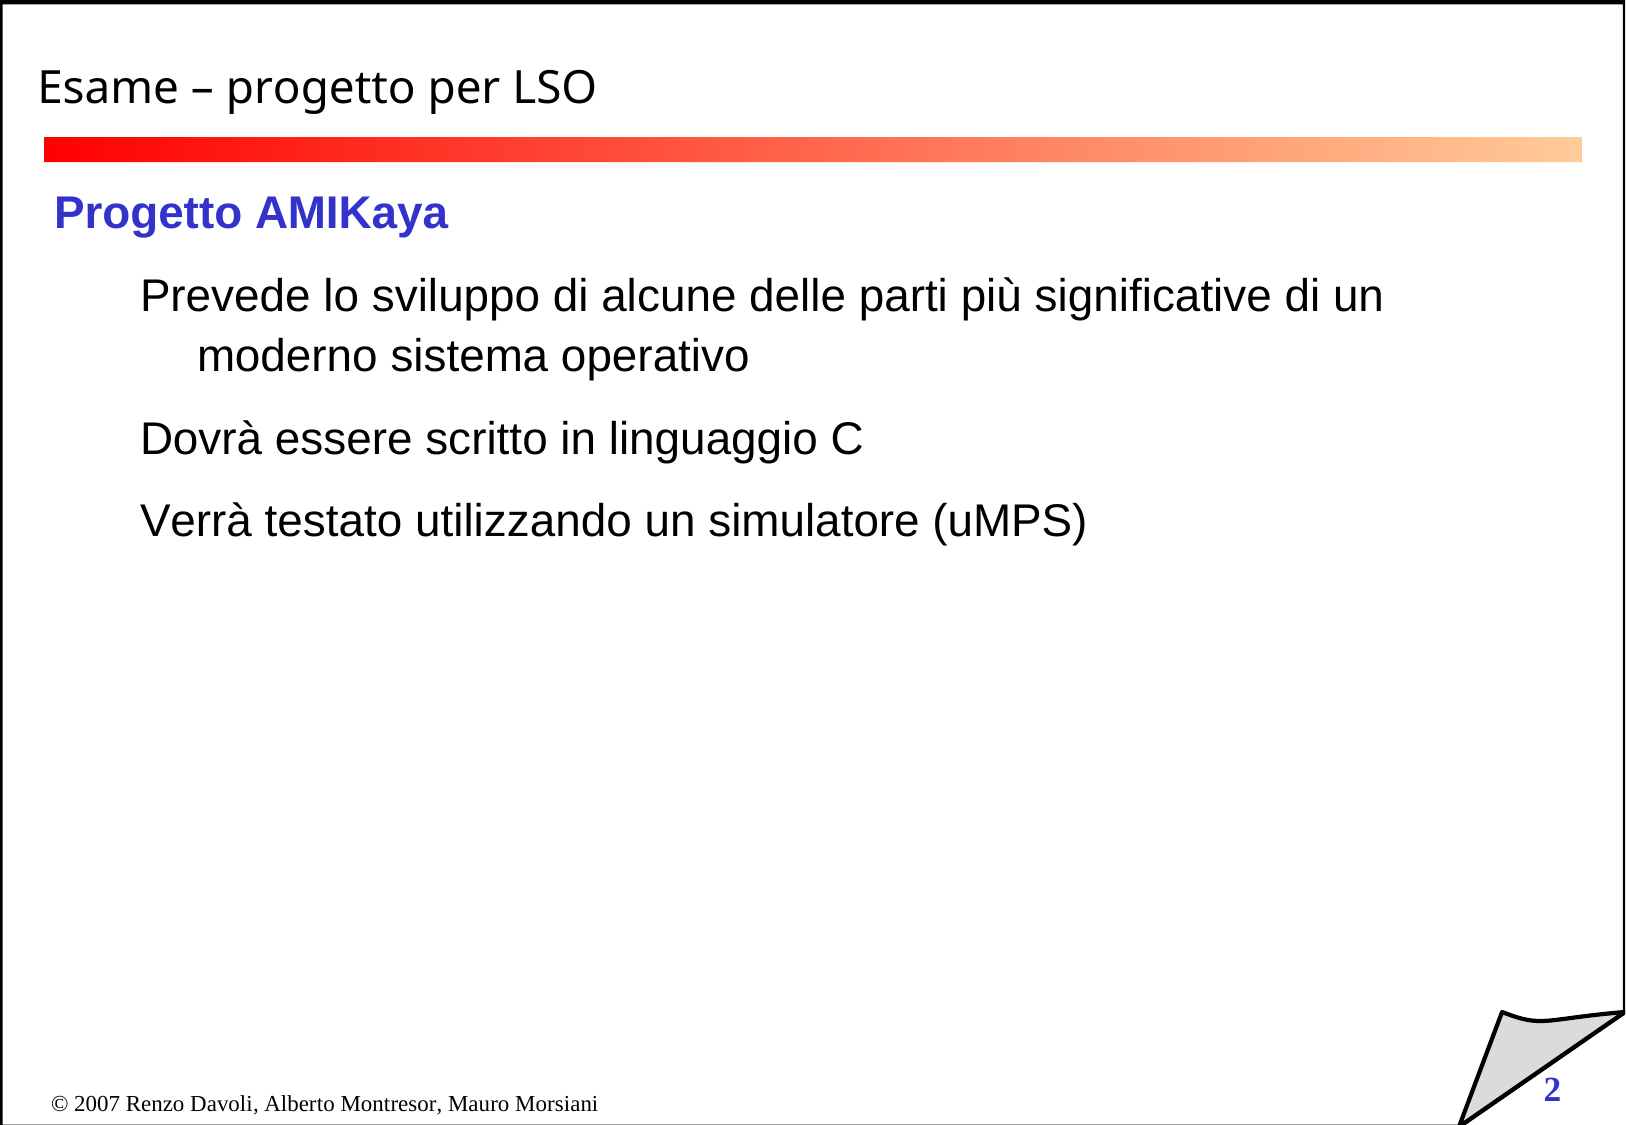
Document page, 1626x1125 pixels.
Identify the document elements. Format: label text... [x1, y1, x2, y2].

list Progetto AMIKaya Prevede lo sviluppo di alcune delle parti più significative di un moderno sistema operativo Dovrà essere scritto in linguaggio C Verrà testato utilizzando un simulatore (uMPS) [54, 187, 1571, 836]
title Esame – progetto per LSO [37, 44, 1588, 131]
